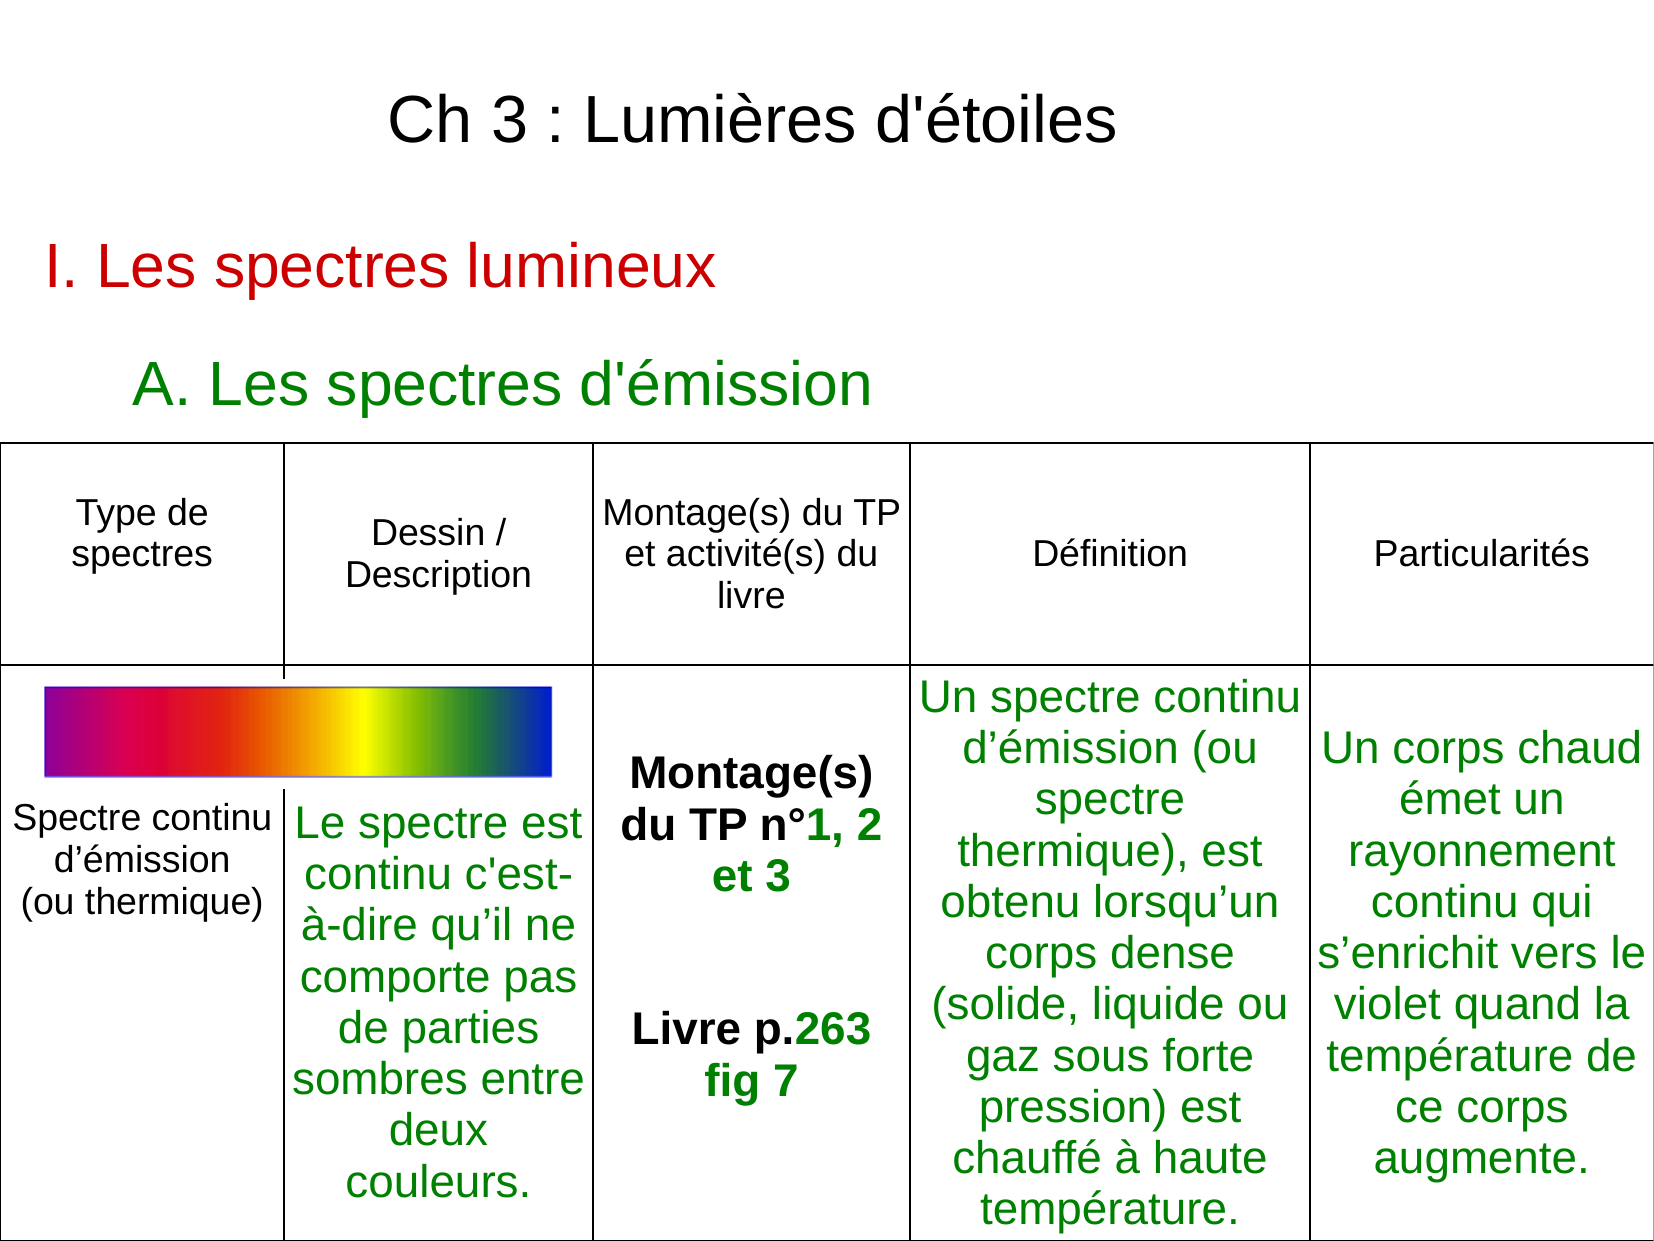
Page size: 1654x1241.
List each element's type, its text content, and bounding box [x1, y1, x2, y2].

picture [29, 679, 571, 789]
table_header Particularités [1311, 444, 1653, 664]
table_header Montage(s) du TP et activité(s) du livre [594, 444, 909, 664]
list A. Les spectres d'émission [118, 340, 1004, 442]
table_cell Un spectre continu d’émission (ou spectre thermique), est obtenu lorsqu’un corps dense (solide, liquide ou gaz sous forte pression) est chauffé à haute température. [911, 666, 1309, 1240]
table_cell Le spectre est continu c'est-à-dire qu’il ne comporte pas de parties sombres entre deux couleurs. [285, 666, 592, 1240]
table_cell Spectre continu d’émission (ou thermique) [1, 666, 283, 1240]
table_header Définition [911, 444, 1309, 664]
table_header Dessin / Description [285, 444, 592, 664]
title Ch 3 : Lumières d'étoiles [0, 59, 1506, 180]
table_cell Montage(s) du TP n°1, 2 et 3 Livre p.263 fig 7 [594, 666, 909, 1240]
table_header Type de spectres [1, 444, 283, 664]
table_cell Un corps chaud émet un rayonnement continu qui s’enrichit vers le violet quand la température de ce corps augmente. [1311, 666, 1653, 1240]
list I. Les spectres lumineux [29, 222, 768, 355]
